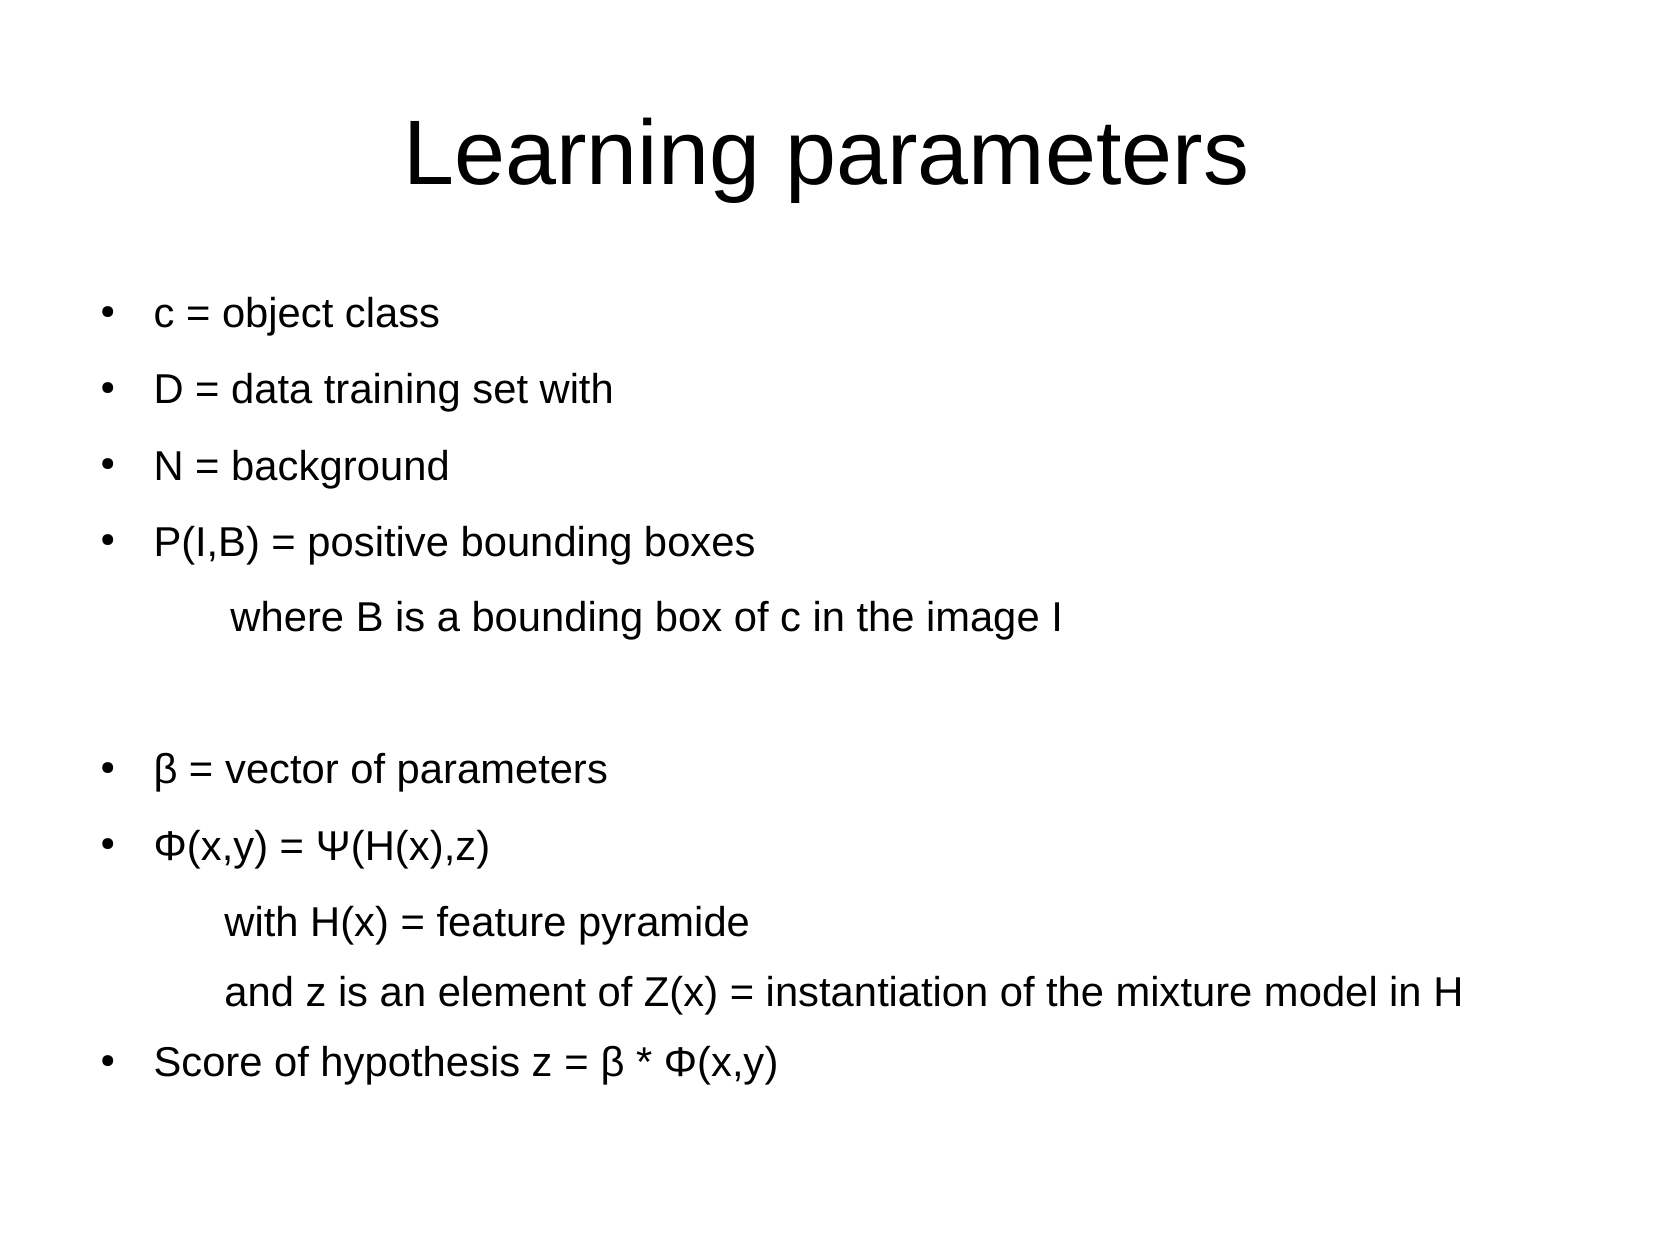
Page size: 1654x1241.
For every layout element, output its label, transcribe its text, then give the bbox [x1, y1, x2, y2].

list c = object class D = data training set with N = background P(I,B) = positive bounding boxes where B is a bounding box of c in the image I β = vector of parameters Φ(x,y) = Ψ(H(x),z) with H(x) = feature pyramide and z is an element of Z(x) = instantiation of the mixture model in H Score of hypothesis z = β * Φ(x,y) [82, 290, 1571, 1109]
title Learning parameters [82, 49, 1571, 257]
